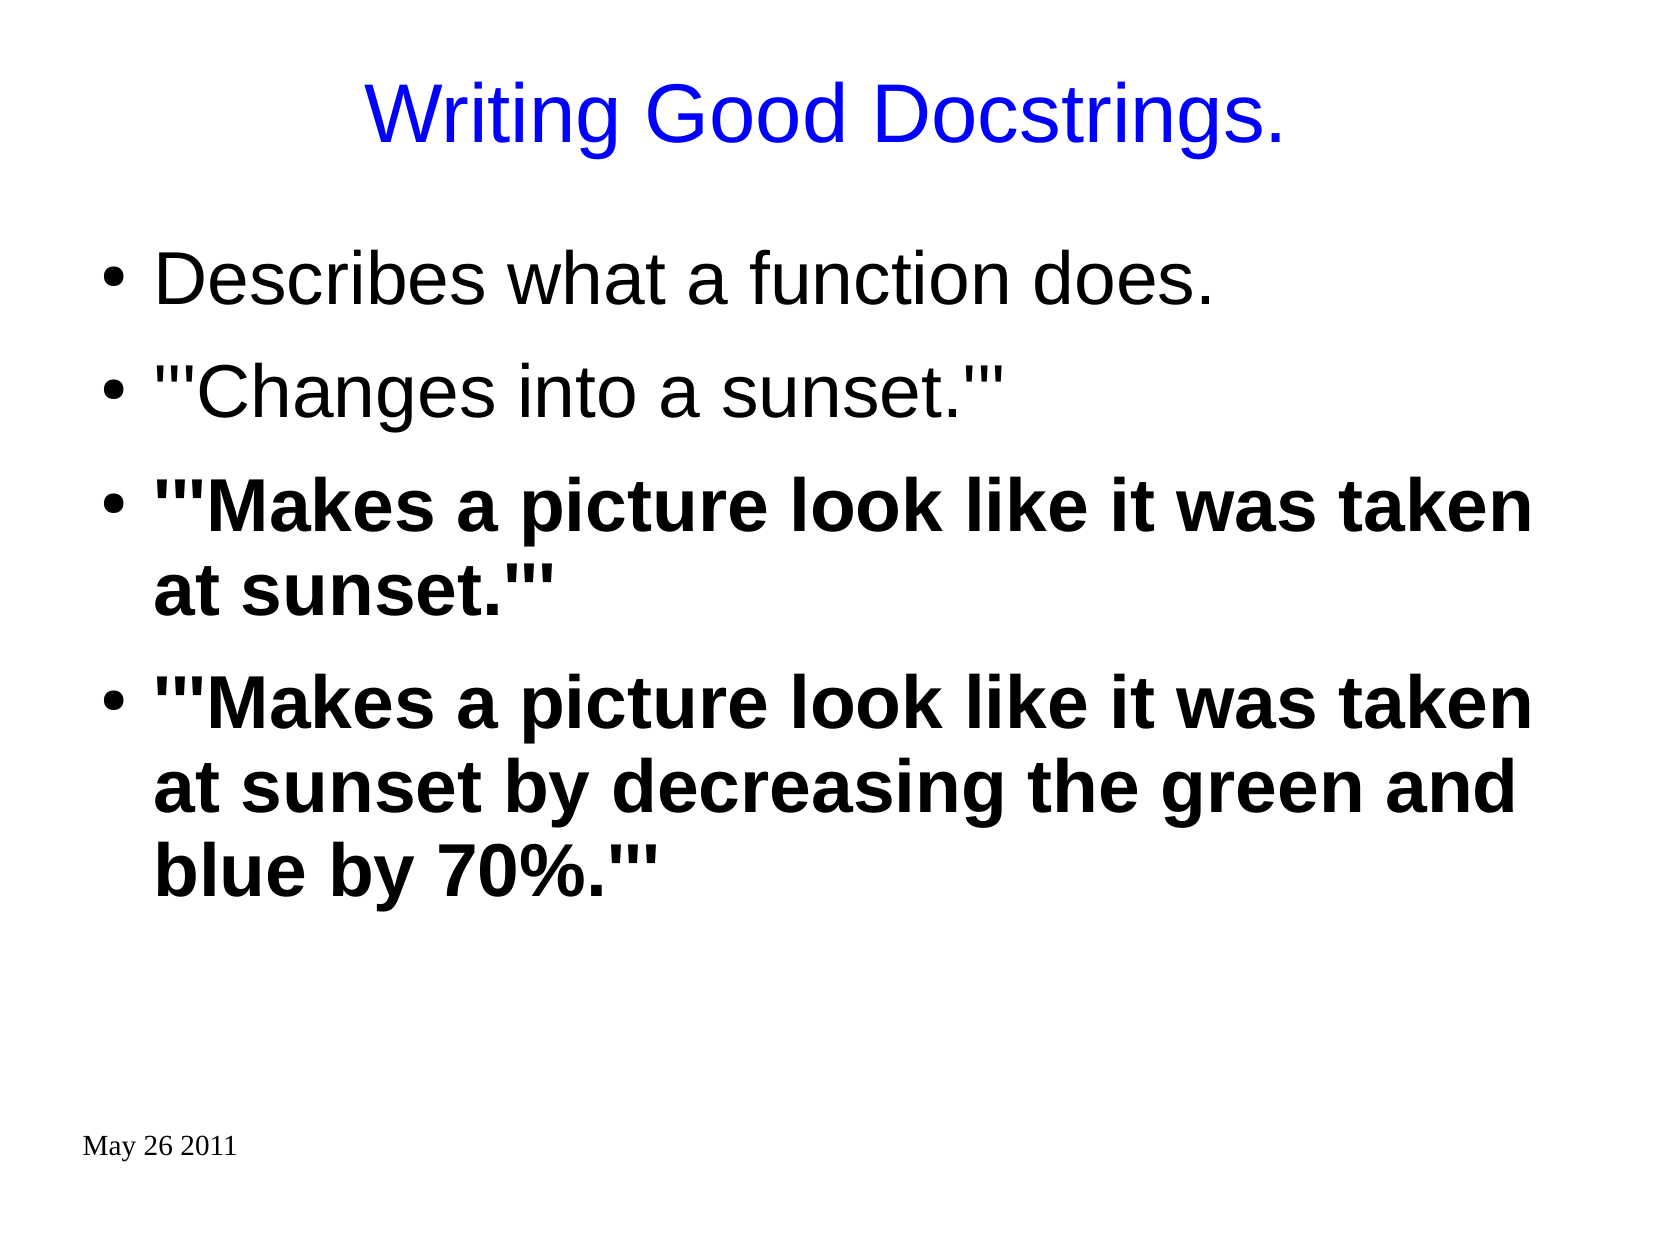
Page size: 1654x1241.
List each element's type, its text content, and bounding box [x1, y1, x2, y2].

title Writing Good Docstrings. [82, 49, 1571, 178]
list Describes what a function does. '''Changes into a sunset.''' '''Makes a picture look like it was taken at sunset.''' '''Makes a picture look like it was taken at sunset by decreasing the green and blue by 70%.''' [82, 236, 1571, 1109]
